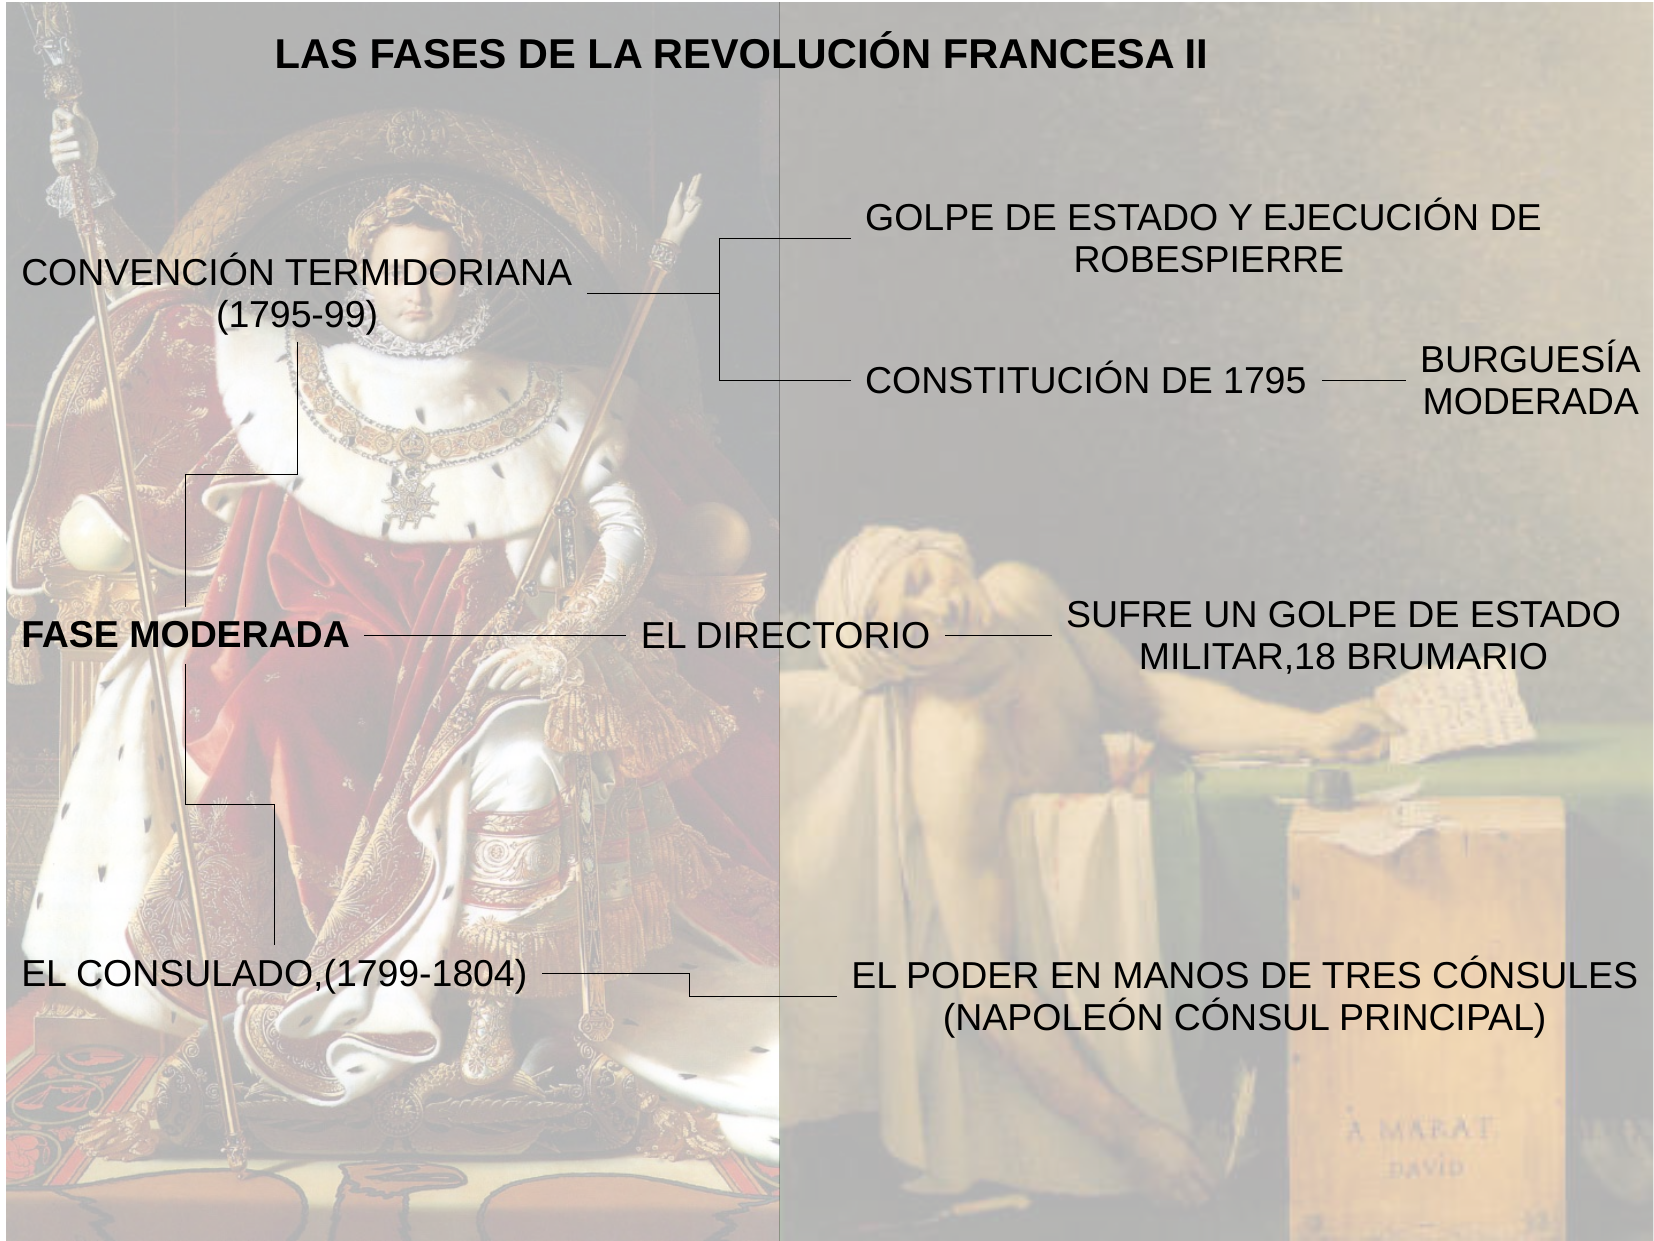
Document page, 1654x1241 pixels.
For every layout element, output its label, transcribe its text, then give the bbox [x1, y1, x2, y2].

text_box SUFRE UN GOLPE DE ESTADO MILITAR,18 BRUMARIO [1051, 586, 1637, 686]
text_box EL PODER EN MANOS DE TRES CÓNSULES (NAPOLEÓN CÓNSUL PRINCIPAL) [836, 947, 1654, 1046]
text_box FASE MODERADA [6, 606, 363, 665]
text_box GOLPE DE ESTADO Y EJECUCIÓN DE ROBESPIERRE [850, 188, 1569, 288]
text_box EL CONSULADO,(1799-1804) [6, 944, 543, 1002]
text_box LAS FASES DE LA REVOLUCIÓN FRANCESA II [259, 23, 1407, 96]
picture [6, 343, 297, 606]
text_box CONVENCIÓN TERMIDORIANA (1795-99) [6, 243, 588, 343]
picture [186, 294, 1654, 996]
text_box EL DIRECTORIO [625, 607, 946, 665]
picture [6, 974, 1654, 1241]
text_box BURGUESÍA MODERADA [1405, 330, 1654, 430]
picture [6, 665, 274, 944]
picture [6, 2, 1654, 380]
text_box CONSTITUCIÓN DE 1795 [850, 351, 1323, 409]
